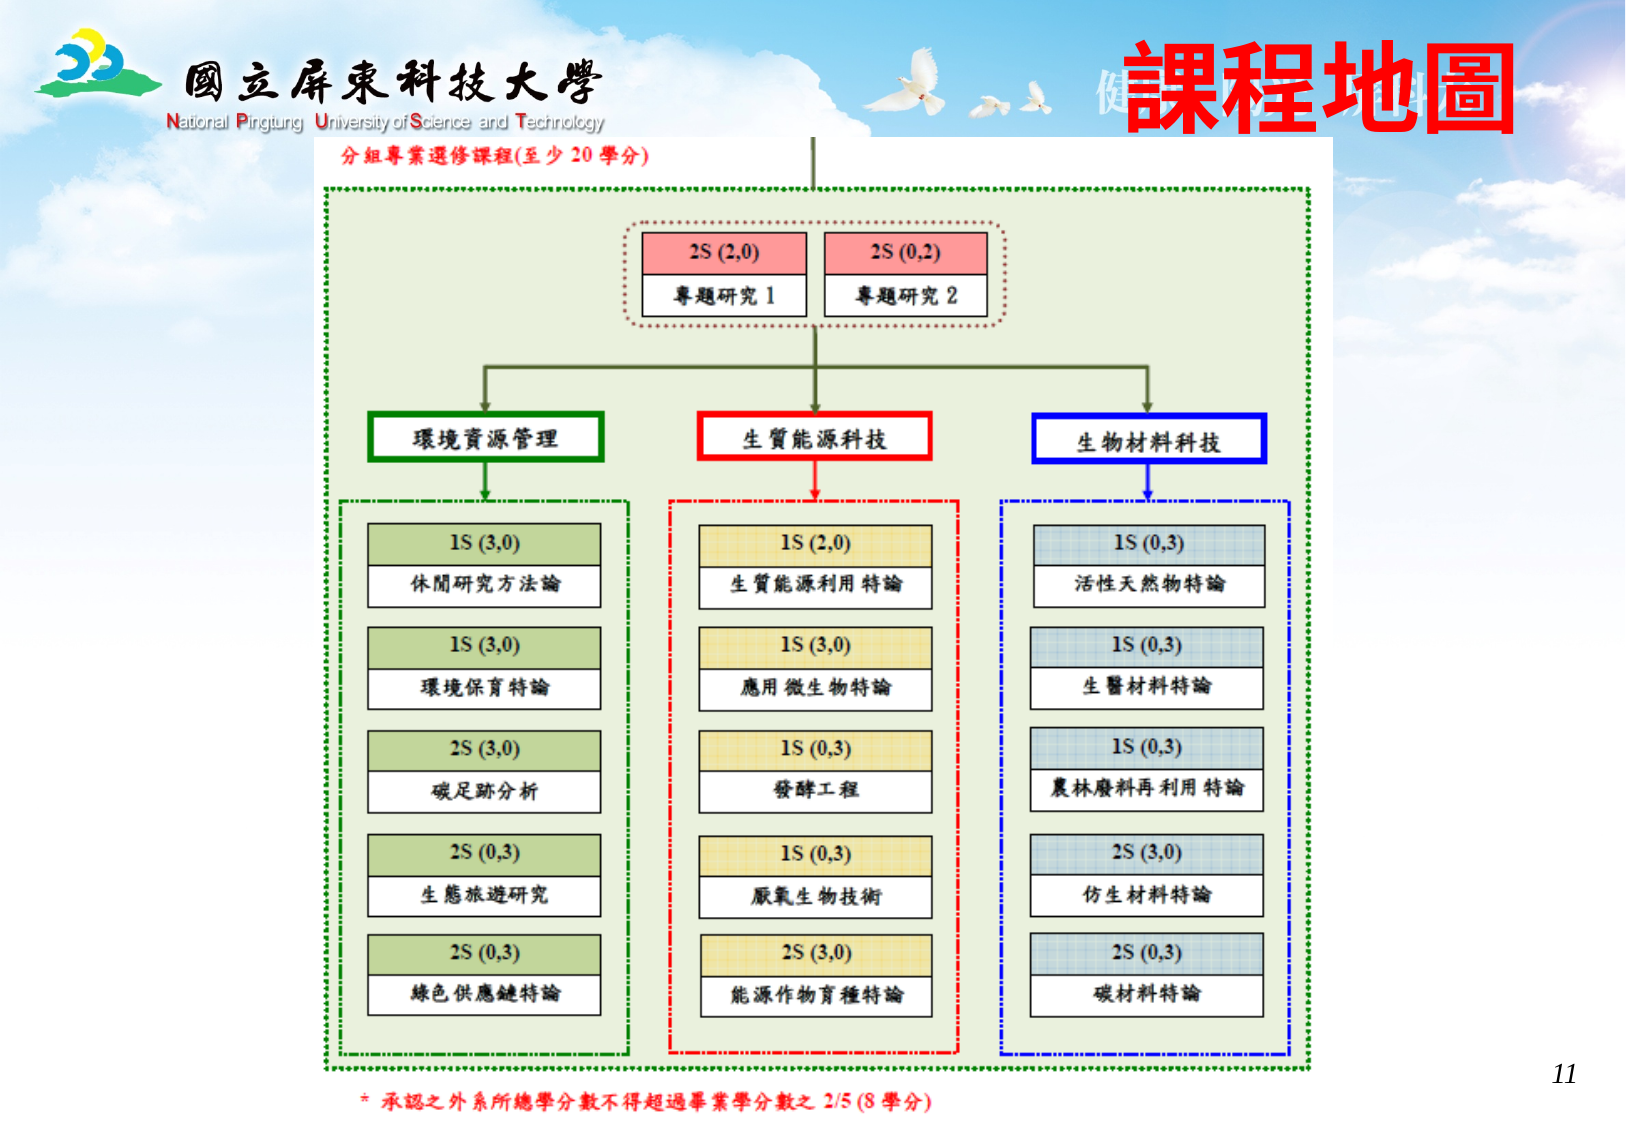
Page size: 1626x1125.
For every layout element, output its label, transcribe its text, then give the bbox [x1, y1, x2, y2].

slide_number <編號> [1333, 1046, 1594, 1125]
picture [0, 0, 1626, 1125]
title 課程地圖 [1060, 45, 1582, 141]
